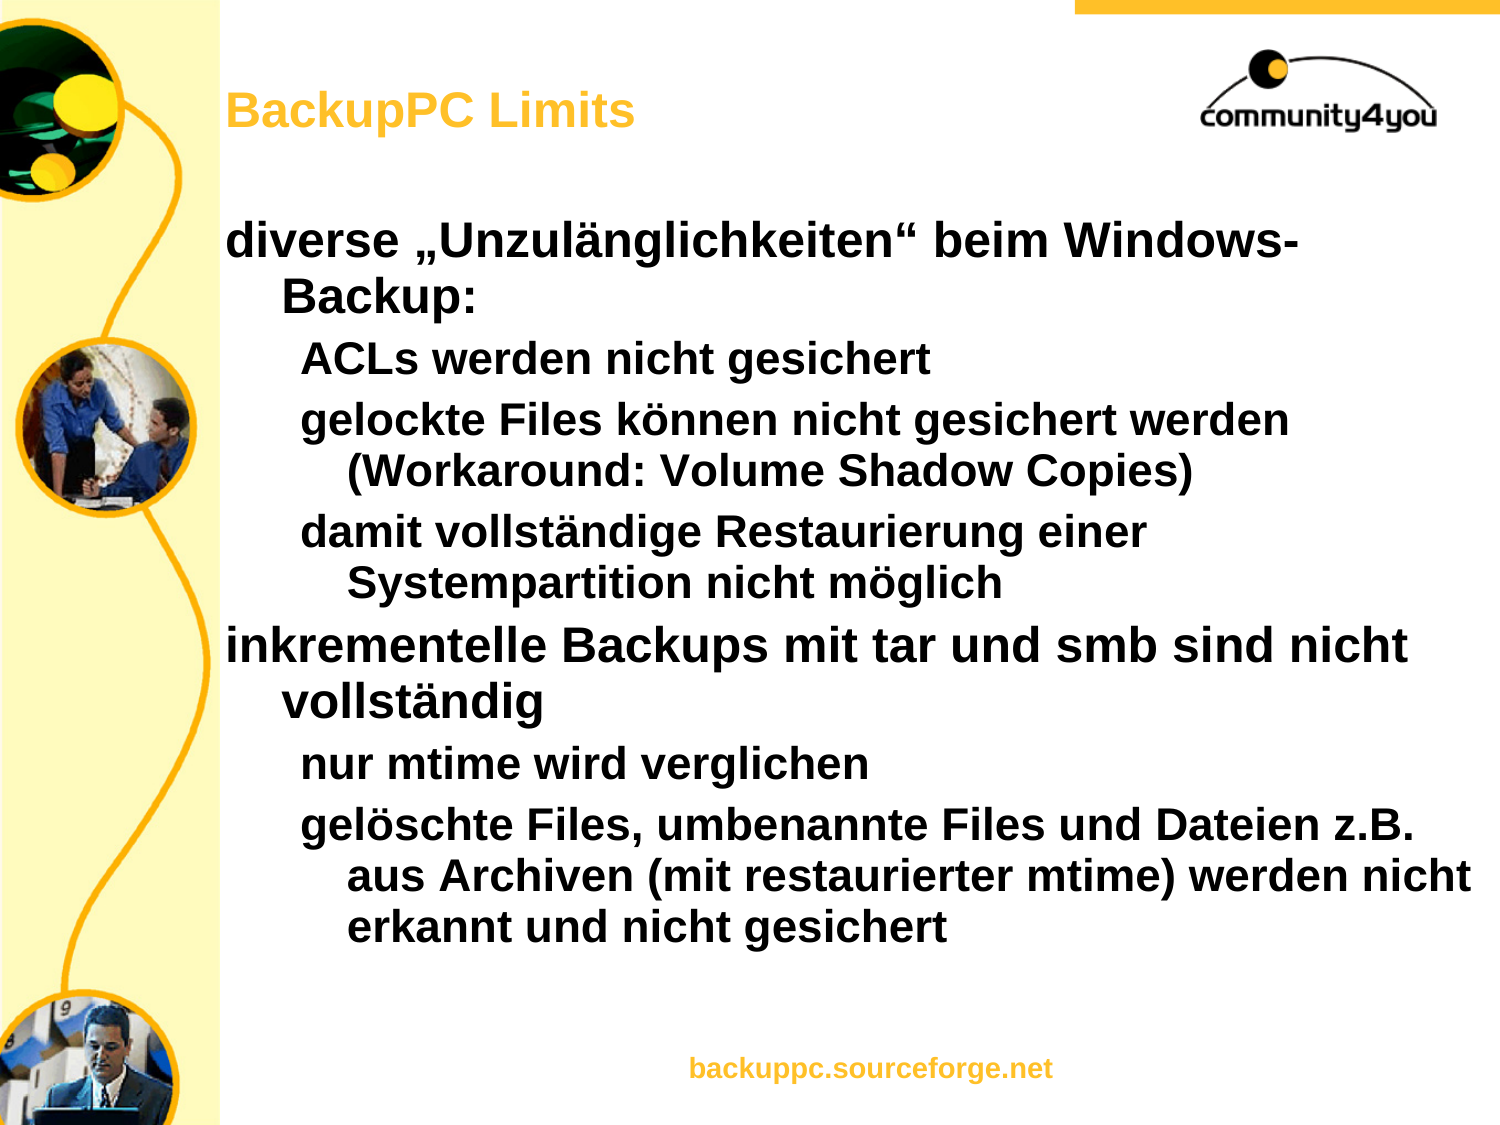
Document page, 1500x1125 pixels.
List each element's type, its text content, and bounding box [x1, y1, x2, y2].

list diverse „Unzulänglichkeiten“ beim Windows-Backup: ACLs werden nicht gesichert gelockte Files können nicht gesichert werden (Workaround: Volume Shadow Copies) damit vollständige Restaurierung einer Systempartition nicht möglich inkrementelle Backups mit tar und smb sind nicht vollständig nur mtime wird verglichen gelöschte Files, umbenannte Files und Dateien z.B. aus Archiven (mit restaurierter mtime) werden nicht erkannt und nicht gesichert [225, 212, 1488, 1001]
title BackupPC Limits [224, 42, 1388, 179]
picture [0, 0, 220, 1125]
picture [1388, 49, 1437, 133]
